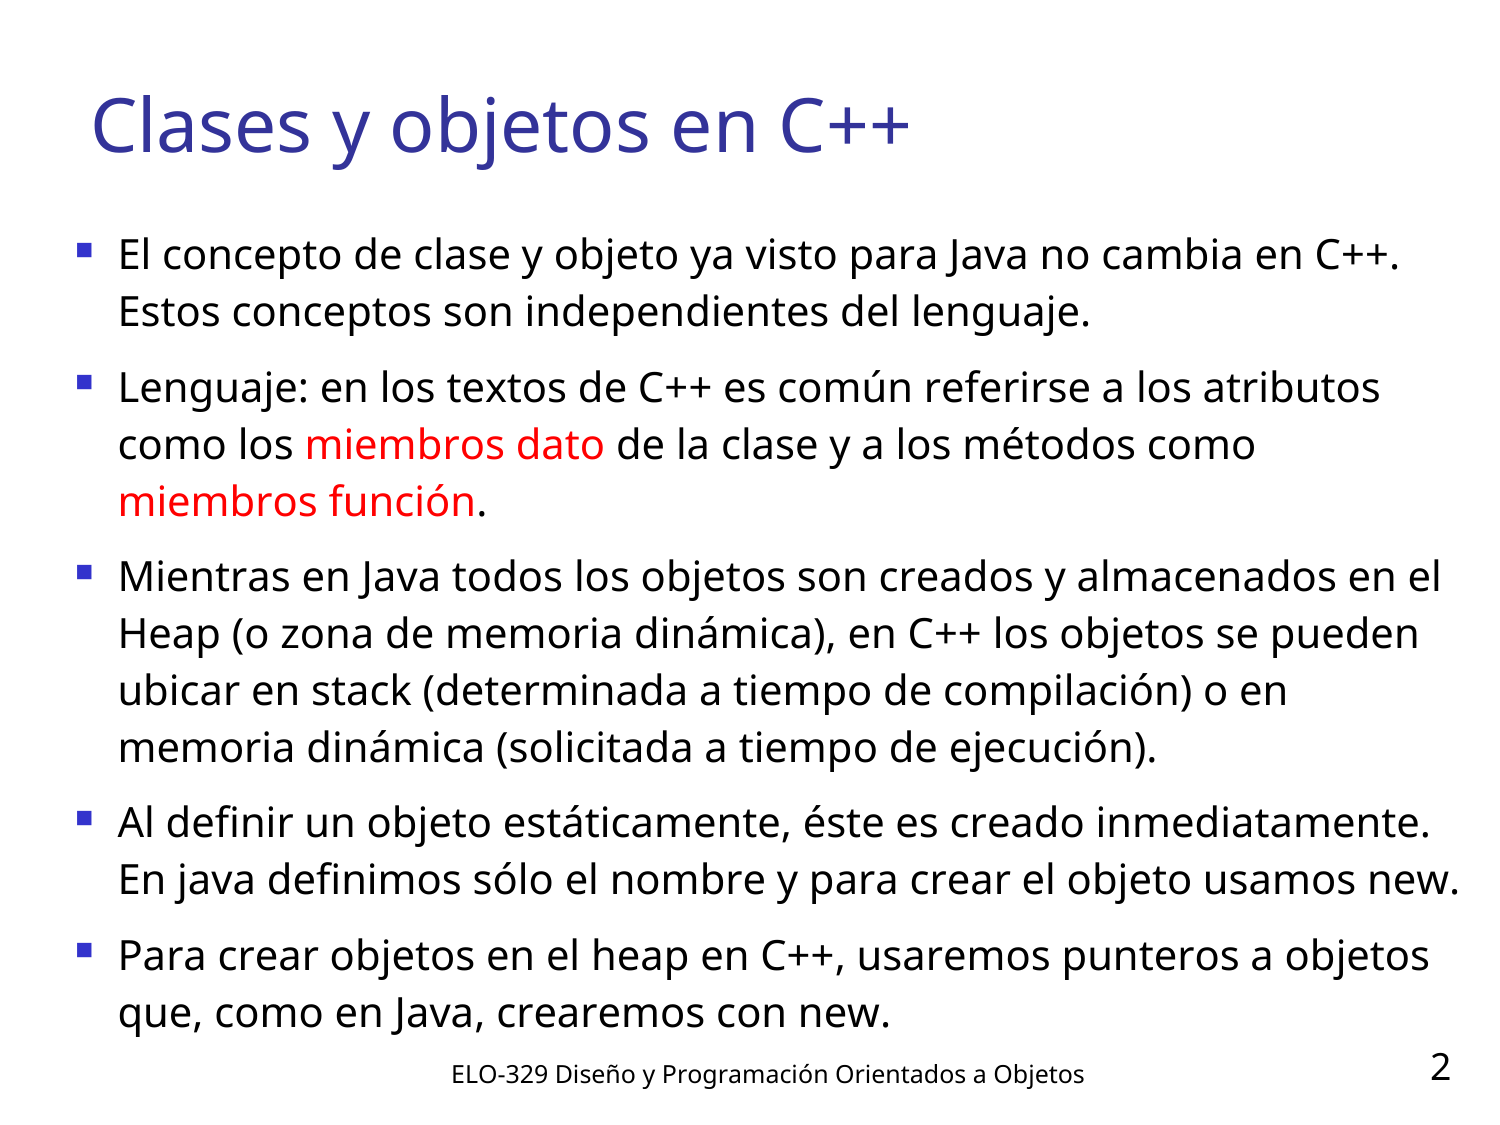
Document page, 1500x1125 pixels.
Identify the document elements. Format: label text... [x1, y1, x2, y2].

title Clases y objetos en C++ [75, 4, 1500, 183]
list El concepto de clase y objeto ya visto para Java no cambia en C++. Estos conceptos son independientes del lenguaje. Lenguaje: en los textos de C++ es común referirse a los atributos como los miembros dato de la clase y a los métodos como miembros función. Mientras en Java todos los objetos son creados y almacenados en el Heap (o zona de memoria dinámica), en C++ los objetos se pueden ubicar en stack (determinada a tiempo de compilación) o en memoria dinámica (solicitada a tiempo de ejecución). Al definir un objeto estáticamente, éste es creado inmediatamente. En java definimos sólo el nombre y para crear el objeto usamos new. Para crear objetos en el heap en C++, usaremos punteros a objetos que, como en Java, crearemos con new. [75, 224, 1462, 1051]
